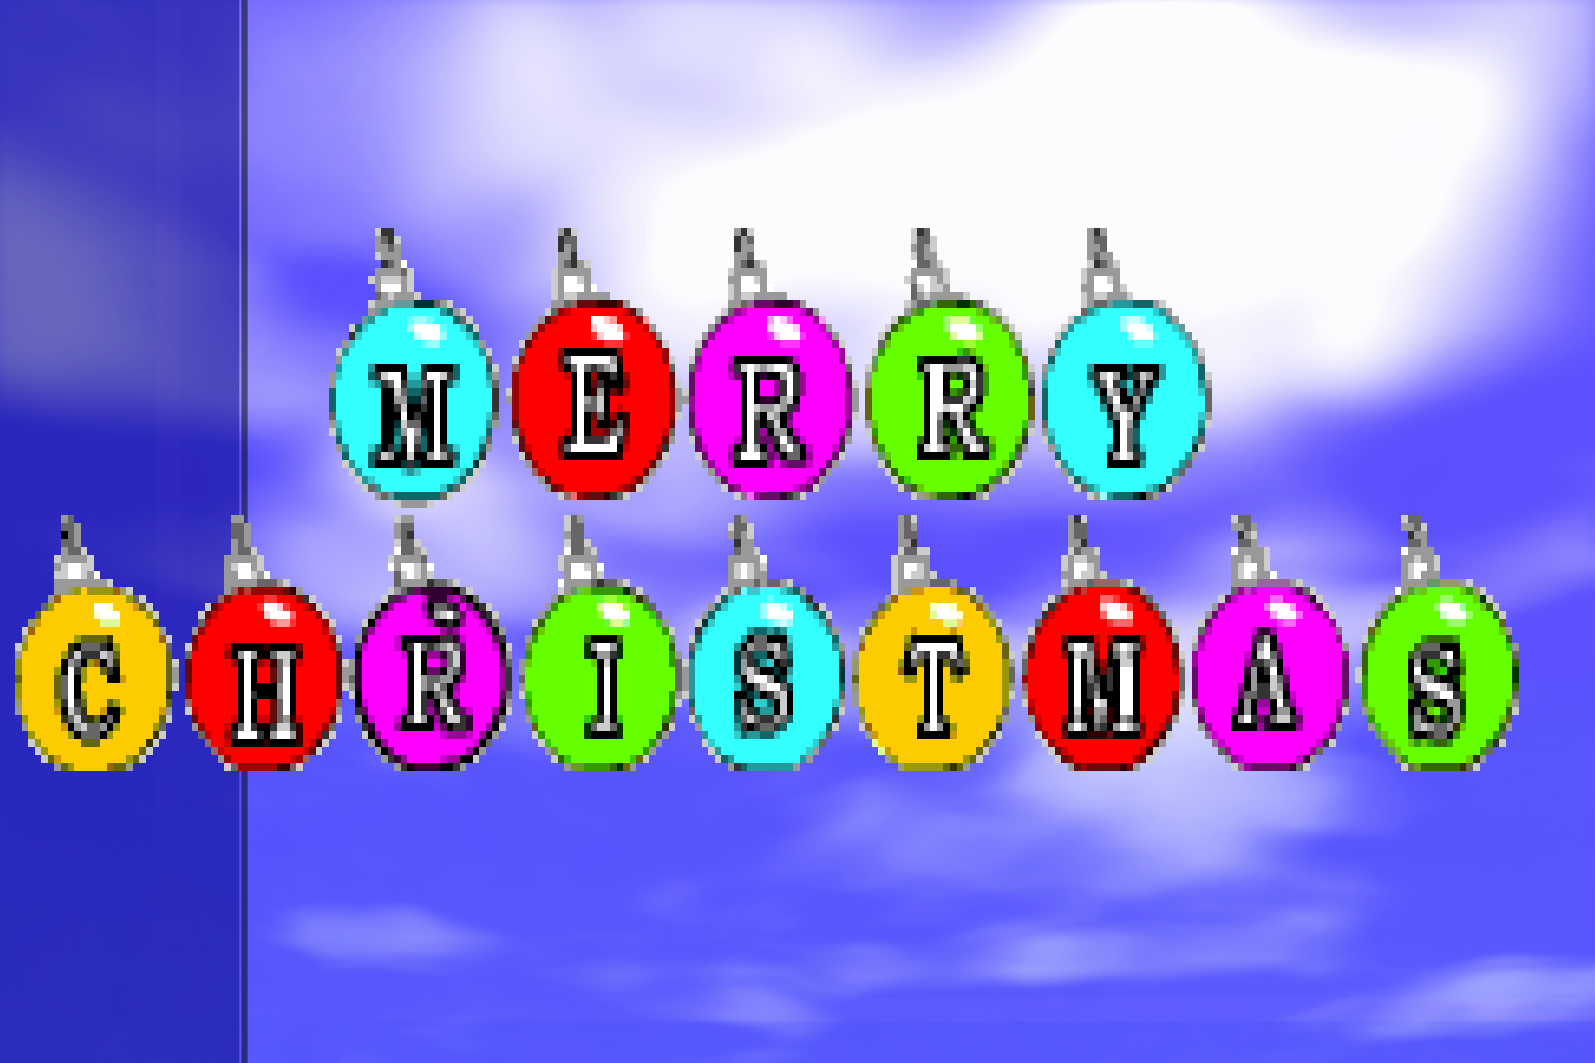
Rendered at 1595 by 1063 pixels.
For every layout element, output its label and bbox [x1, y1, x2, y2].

picture [0, 189, 1565, 827]
